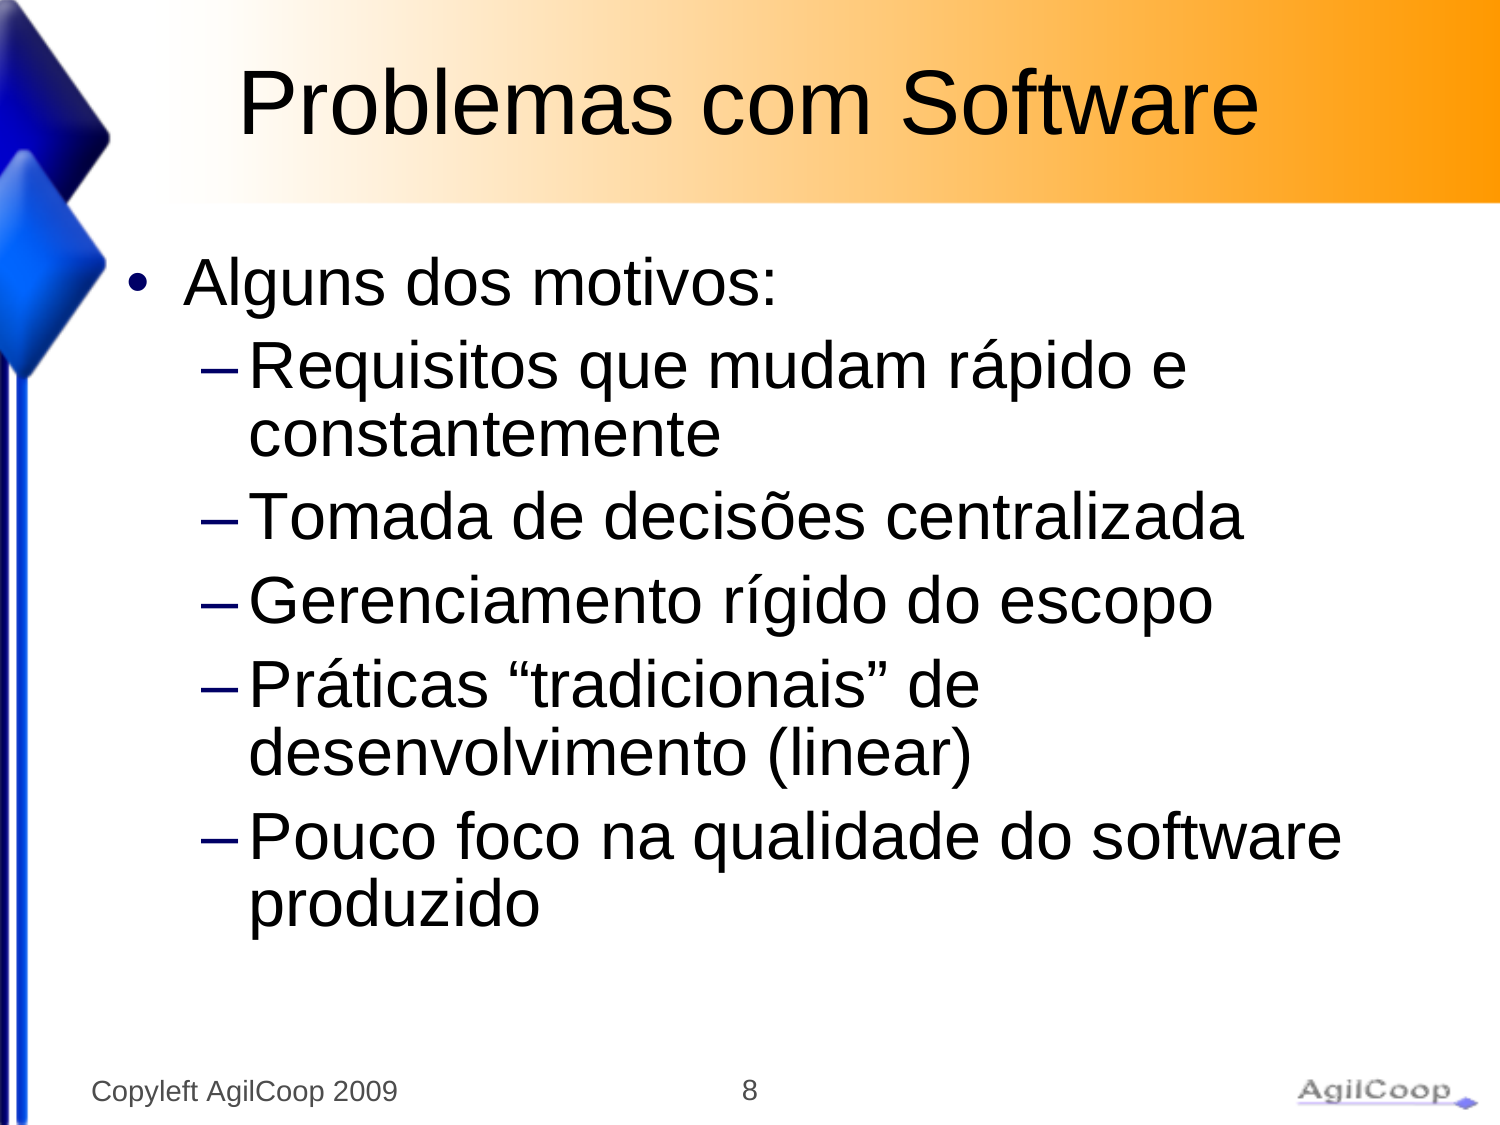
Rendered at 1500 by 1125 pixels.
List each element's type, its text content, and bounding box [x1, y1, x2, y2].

title Problemas com Software [75, 8, 1426, 197]
picture [0, 0, 1500, 1125]
list Alguns dos motivos: Requisitos que mudam rápido e constantemente Tomada de decisões centralizada Gerenciamento rígido do escopo Práticas “tradicionais” de desenvolvimento (linear) Pouco foco na qualidade do software produzido [112, 243, 1425, 1006]
